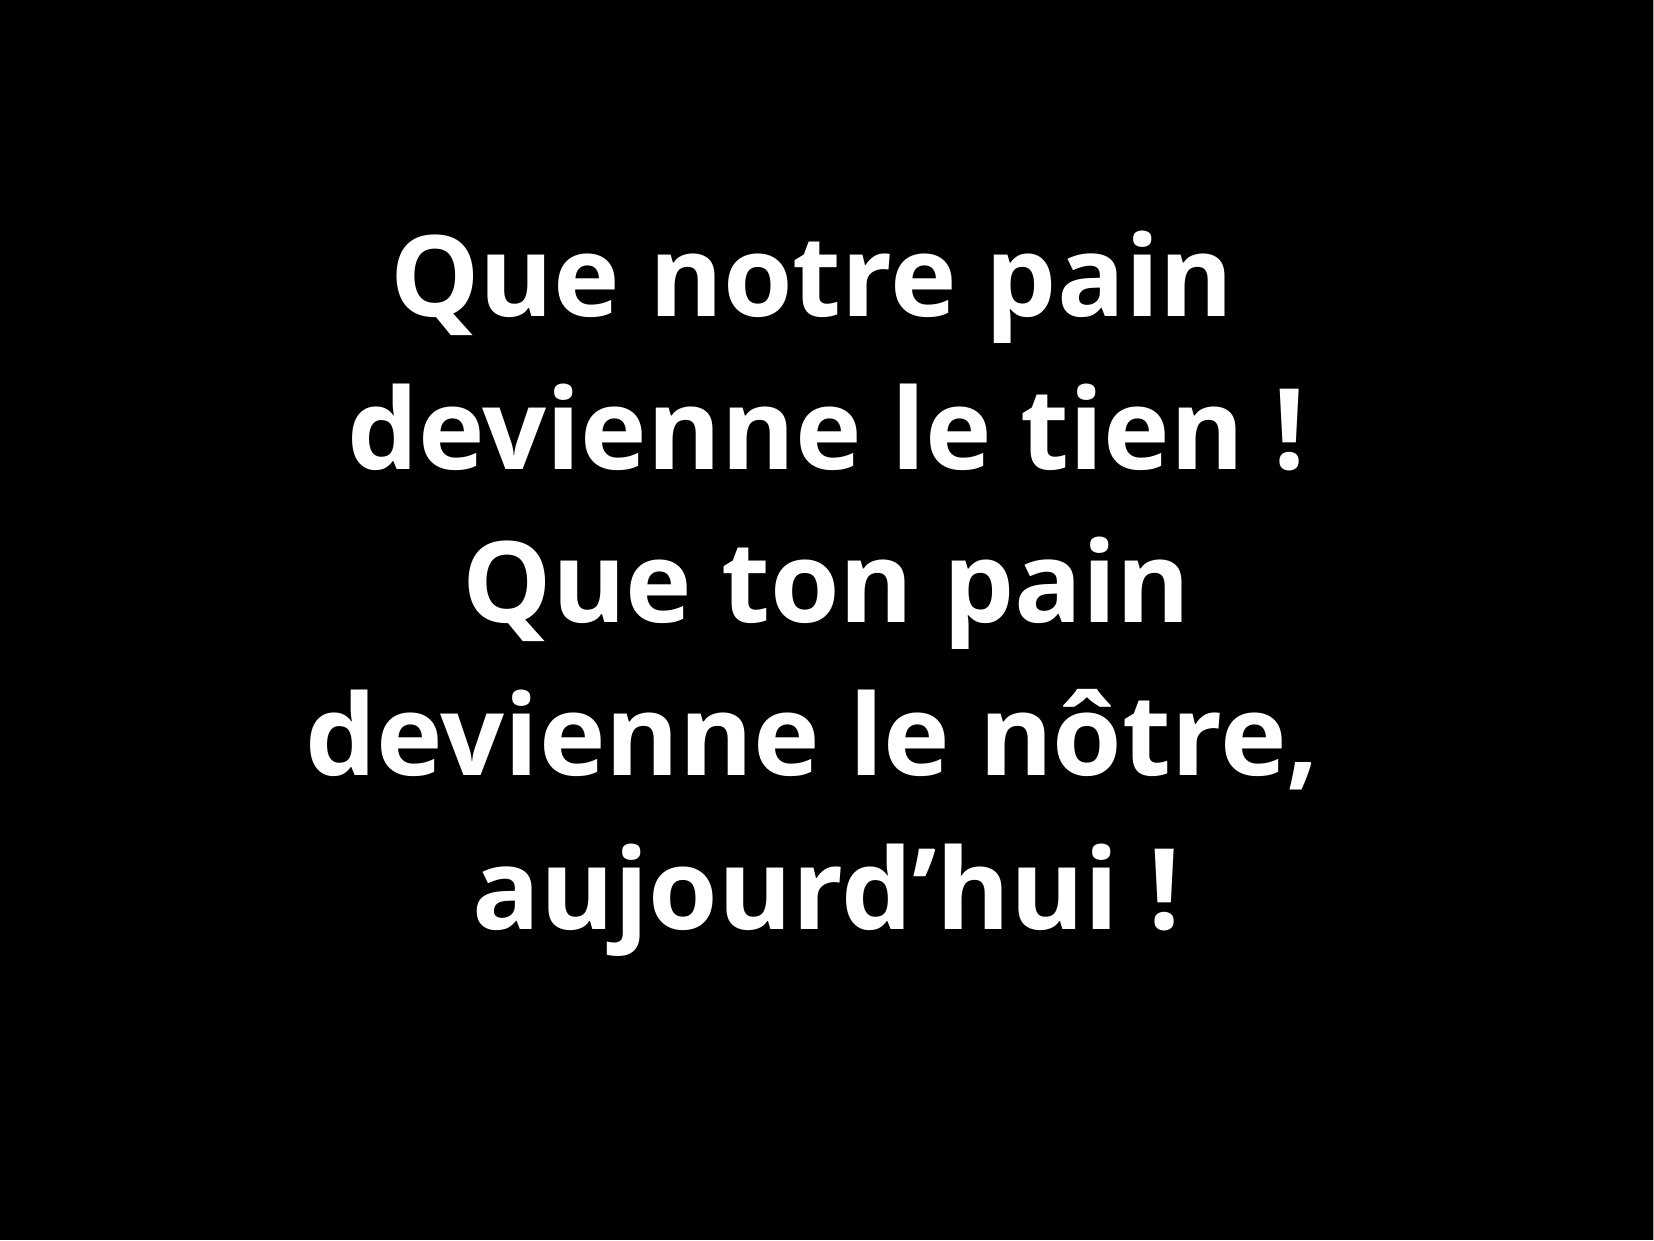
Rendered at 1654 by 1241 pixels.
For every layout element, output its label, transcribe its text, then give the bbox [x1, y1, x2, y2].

subtitle Que notre pain devienne le tien ! Que ton pain devienne le nôtre, aujourd’hui ! [0, 0, 1654, 1207]
